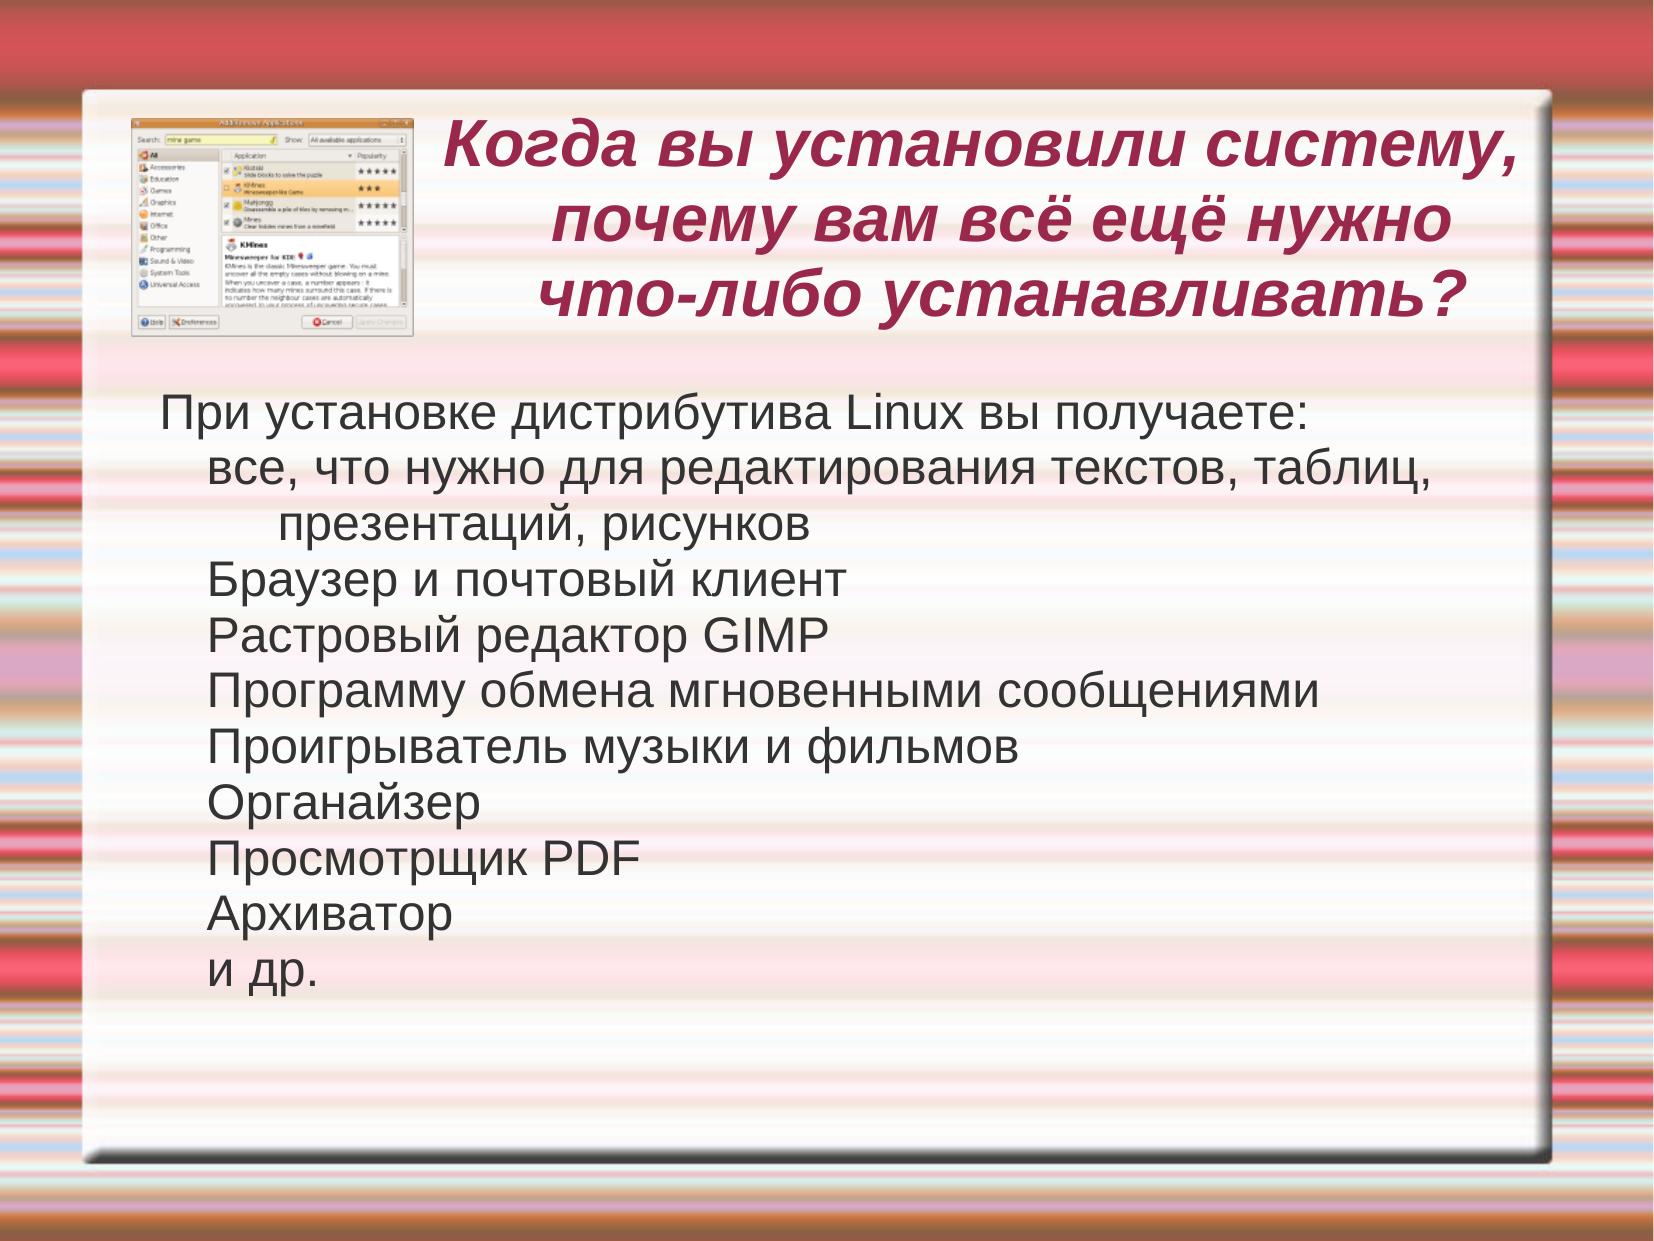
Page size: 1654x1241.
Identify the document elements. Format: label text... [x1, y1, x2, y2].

title Когда вы установили систему, почему вам всё ещё нужно что-либо устанавливать? [413, 88, 1534, 348]
picture [0, 0, 1654, 1241]
list При установке дистрибутива Linux вы получаете: все, что нужно для редактирования текстов, таблиц, презентаций, рисунков Браузер и почтовый клиент Растровый редактор GIMP Программу обмена мгновенными сообщениями Проигрыватель музыки и фильмов Органайзер Просмотрщик PDF Архиватор и др. [147, 383, 1517, 1067]
